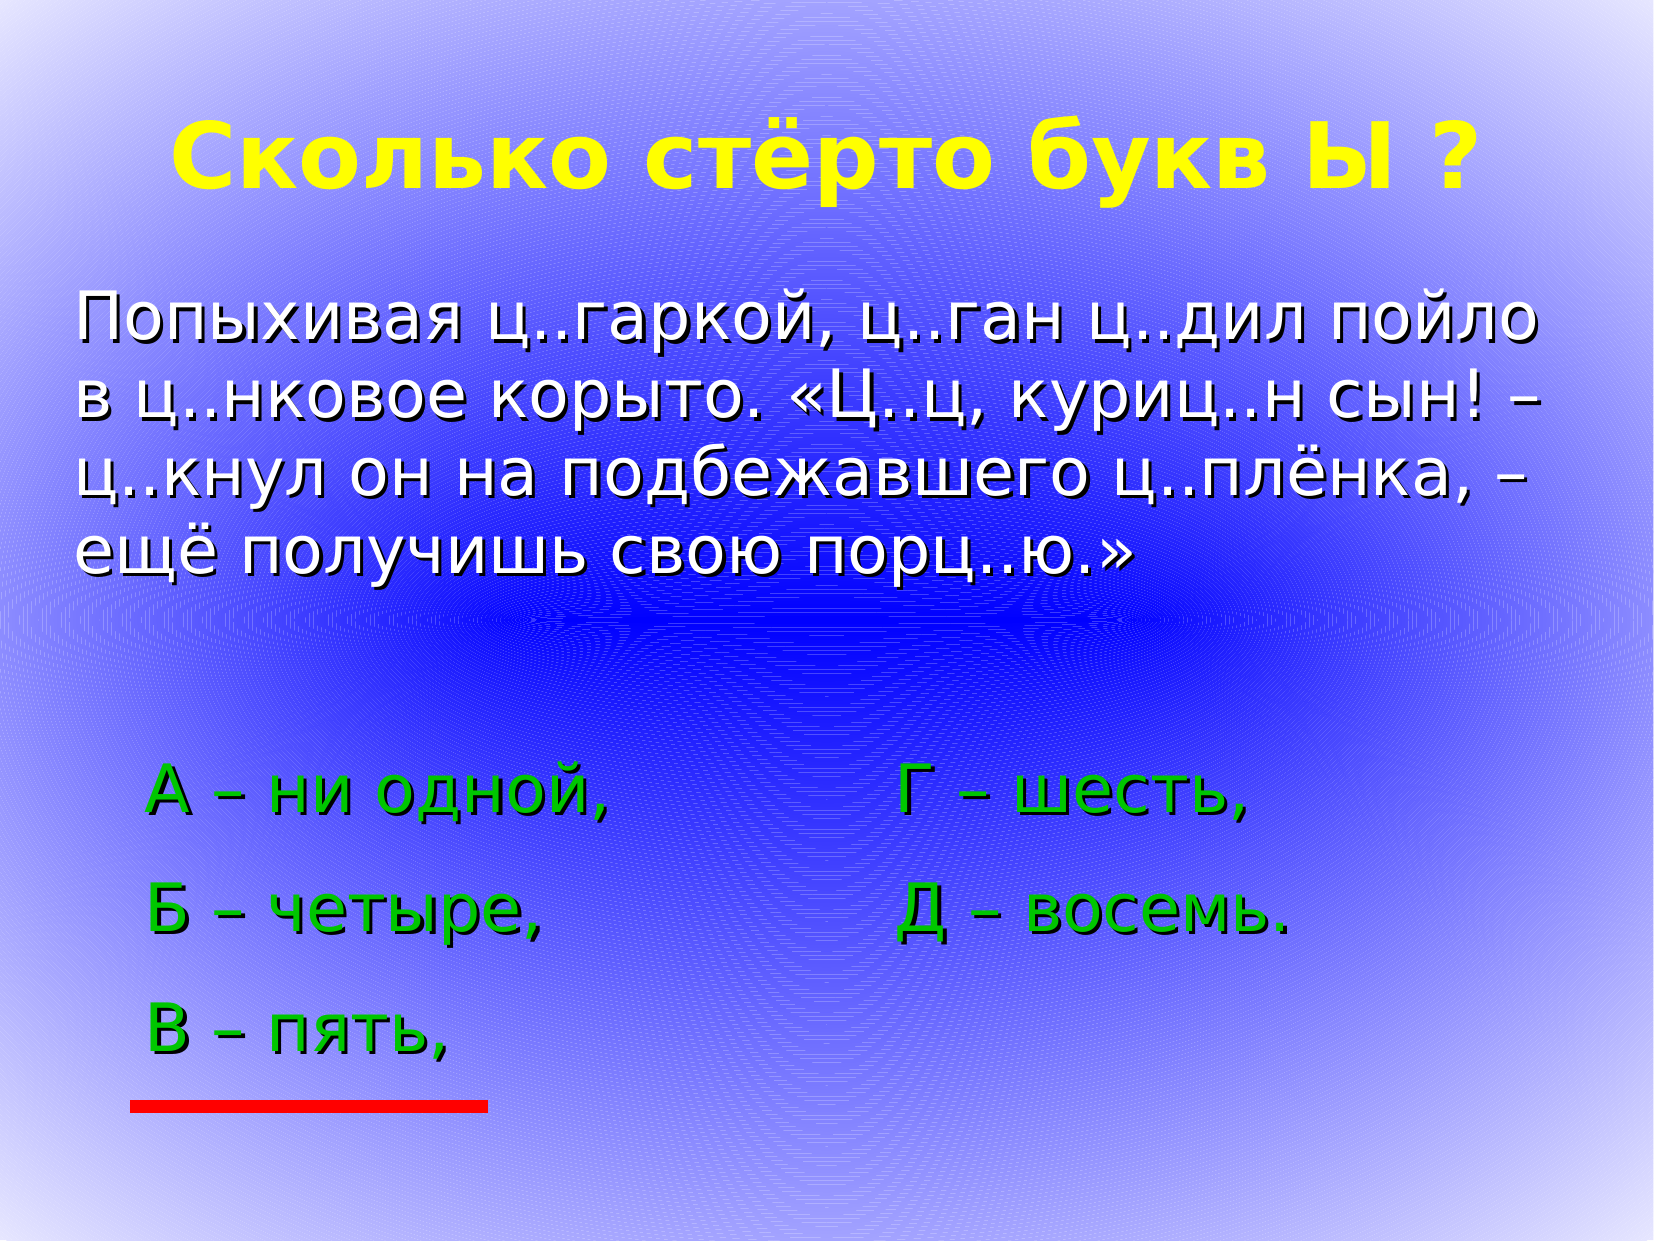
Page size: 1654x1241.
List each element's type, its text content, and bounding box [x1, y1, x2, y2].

text_box Попыхивая ц..гаркой, ц..ган ц..дил пойло в ц..нковое корыто. «Ц..ц, куриц..н сын! – ц..кнул он на подбежавшего ц..плёнка, – ещё получишь свою порц..ю.» [58, 270, 1596, 597]
text_box А – ни одной, Г – шесть, Б – четыре, Д – восемь. В – пять, [130, 742, 1498, 1207]
title Сколько стёрто букв Ы ? [82, 52, 1571, 261]
